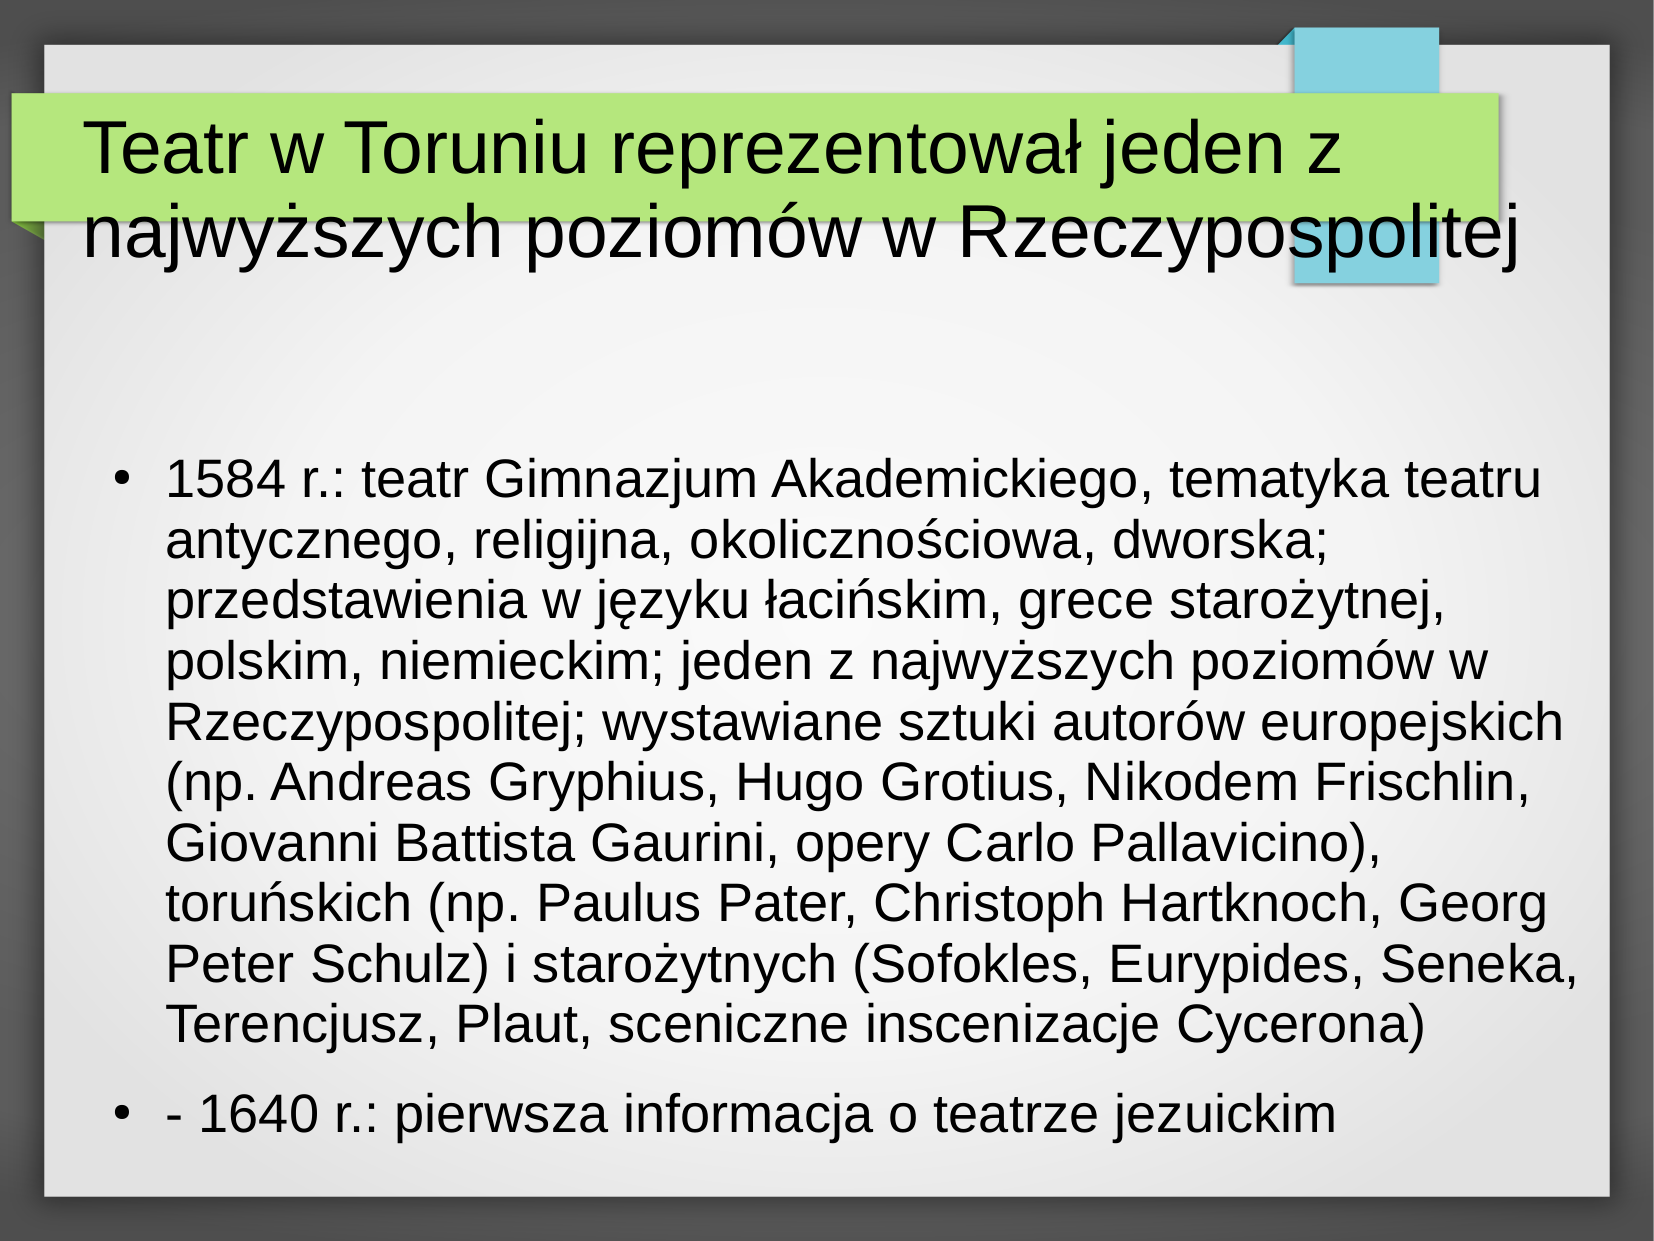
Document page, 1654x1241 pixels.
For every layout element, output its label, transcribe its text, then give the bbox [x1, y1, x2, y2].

title Teatr w Toruniu reprezentował jeden z najwyższych poziomów w Rzeczypospolitej [82, 87, 1571, 293]
picture [0, 0, 1654, 1241]
list 1584 r.: teatr Gimnazjum Akademickiego, tematyka teatru antycznego, religijna, okolicznościowa, dworska; przedstawienia w języku łacińskim, grece starożytnej, polskim, niemieckim; jeden z najwyższych poziomów w Rzeczypospolitej; wystawiane sztuki autorów europejskich (np. Andreas Gryphius, Hugo Grotius, Nikodem Frischlin, Giovanni Battista Gaurini, opery Carlo Pallavicino), toruńskich (np. Paulus Pater, Christoph Hartknoch, Georg Peter Schulz) i starożytnych (Sofokles, Eurypides, Seneka, Terencjusz, Plaut, sceniczne inscenizacje Cycerona) - 1640 r.: pierwsza informacja o teatrze jezuickim [94, 448, 1583, 1169]
